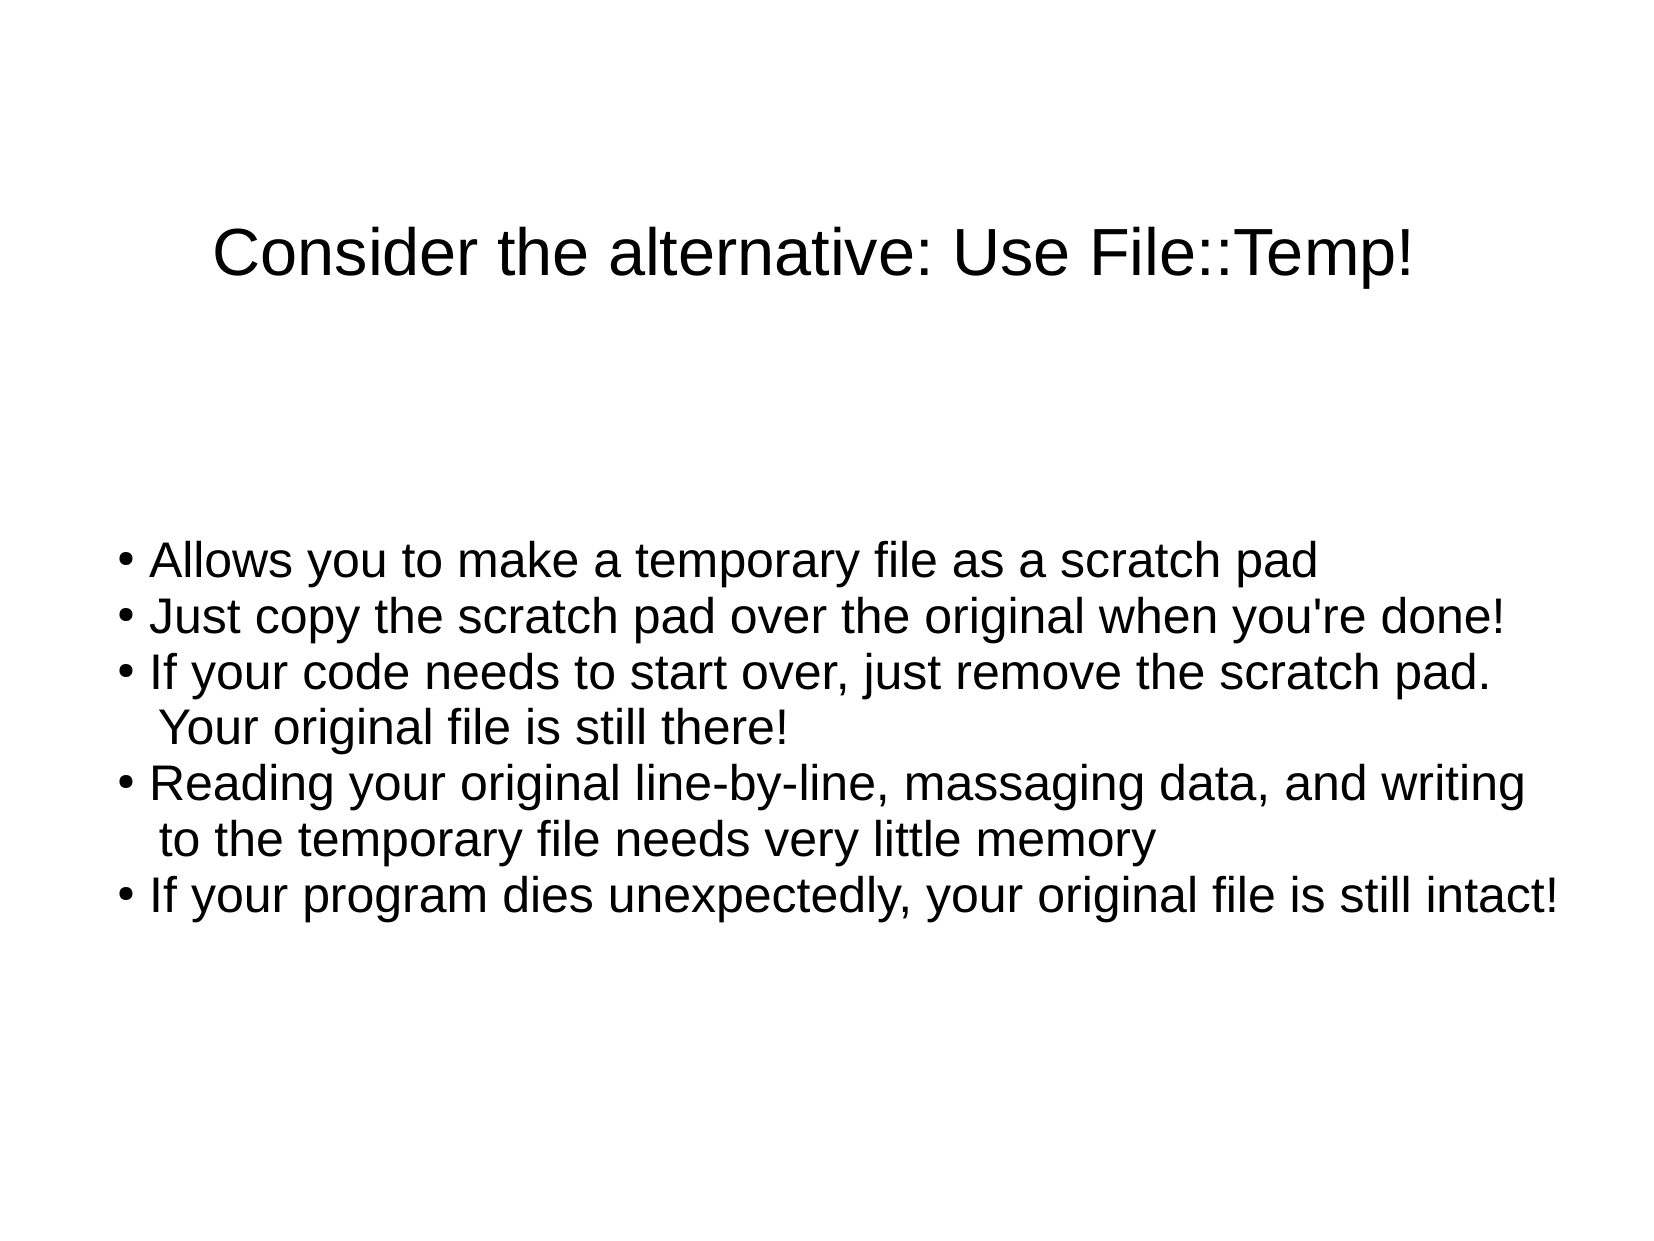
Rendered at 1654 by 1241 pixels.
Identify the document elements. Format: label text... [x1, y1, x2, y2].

text_box Consider the alternative: Use File::Temp! [197, 207, 1435, 298]
text_box Allows you to make a temporary file as a scratch pad Just copy the scratch pad over the original when you're done! If your code needs to start over, just remove the scratch pad. Your original file is still there! Reading your original line-by-line, massaging data, and writing to the temporary file needs very little memory If your program dies unexpectedly, your original file is still intact! [102, 525, 1576, 931]
